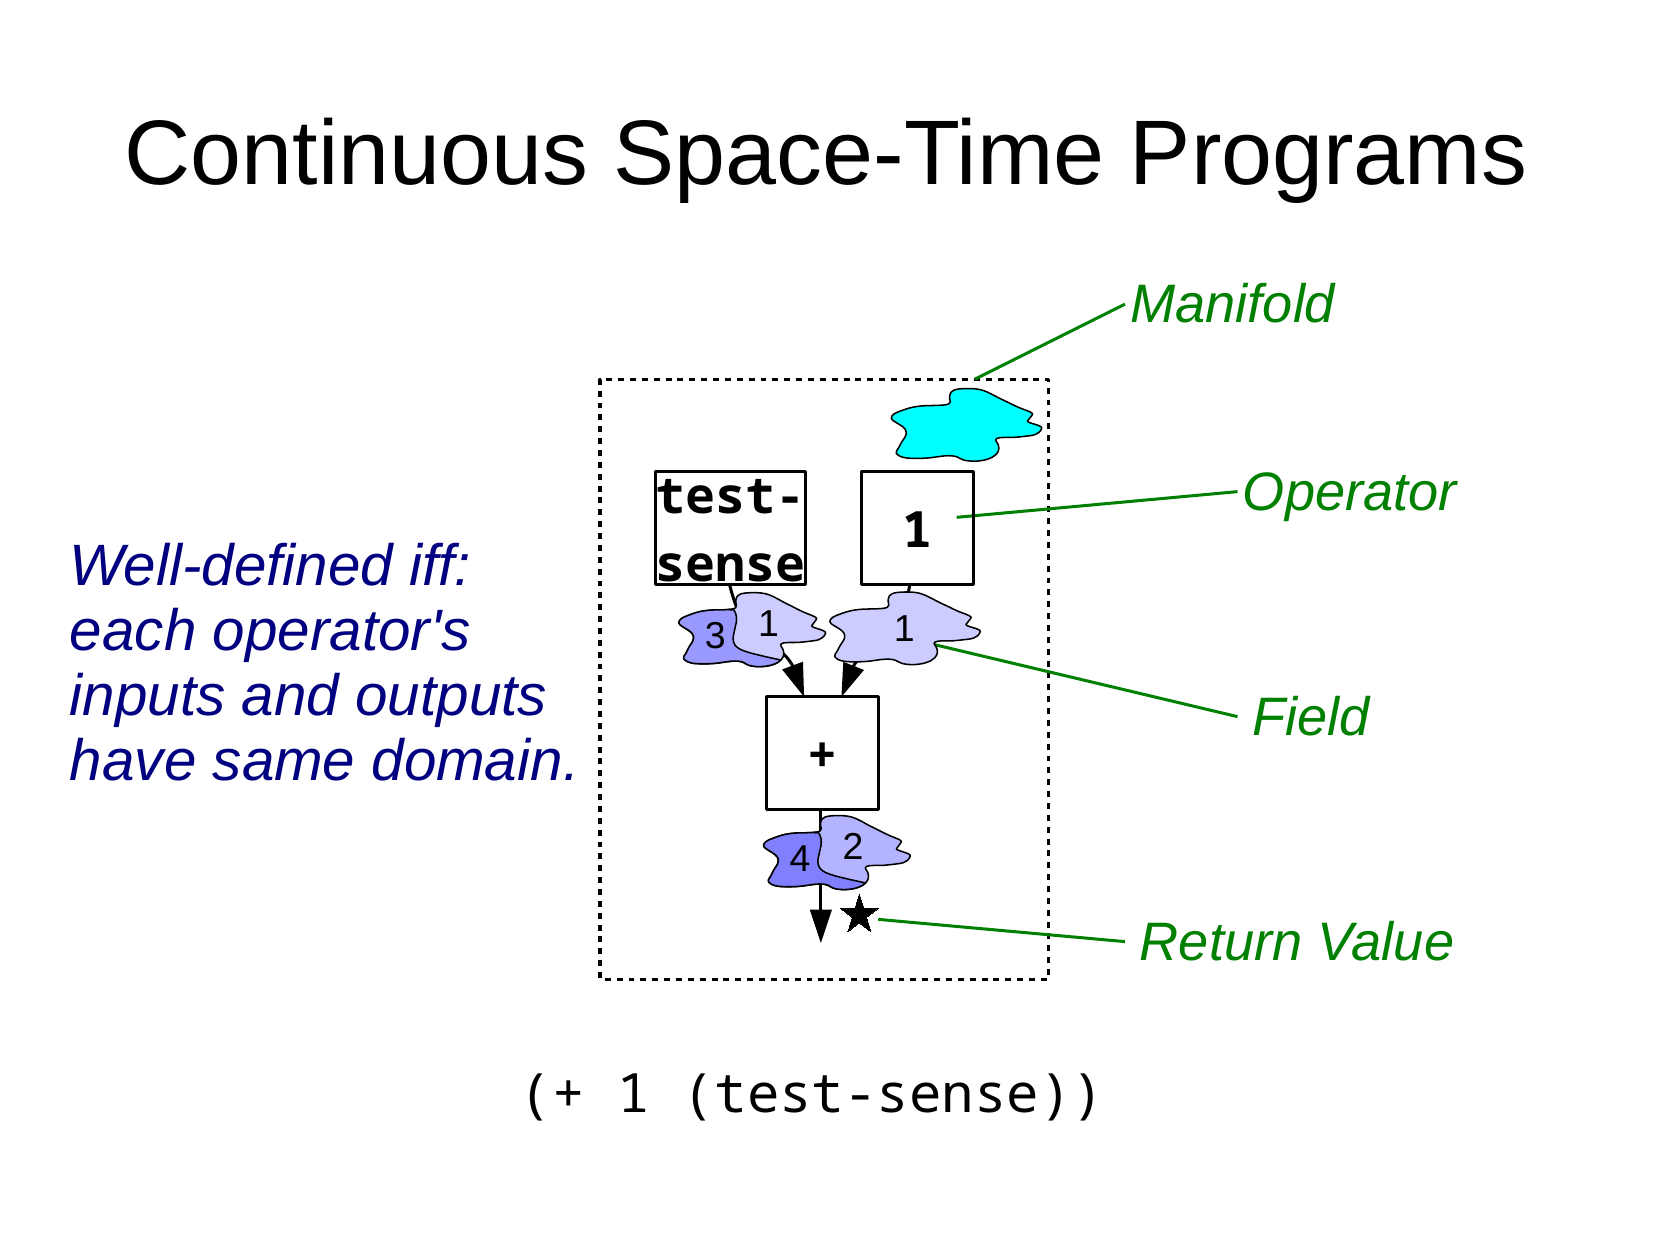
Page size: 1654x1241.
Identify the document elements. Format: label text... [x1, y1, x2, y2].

title Continuous Space-Time Programs [82, 49, 1571, 257]
text_box [891, 388, 1042, 462]
text_box [678, 614, 690, 632]
text_box 1 [827, 591, 981, 666]
text_box [735, 592, 784, 667]
text_box [840, 894, 879, 932]
text_box Manifold [1115, 266, 1351, 342]
text_box [683, 645, 690, 663]
text_box Field [1237, 678, 1385, 755]
text_box [763, 837, 774, 854]
text_box Well-defined iff: each operator's inputs and outputs have same domain. [55, 525, 618, 800]
text_box 3 [690, 606, 741, 664]
text_box [794, 607, 826, 643]
text_box Return Value [1125, 904, 1469, 980]
text_box 4 [774, 829, 826, 887]
text_box 1 [861, 471, 974, 585]
text_box test- sense [655, 471, 806, 585]
text_box [879, 830, 911, 866]
text_box Operator [1228, 453, 1472, 530]
text_box [820, 815, 869, 890]
text_box [768, 869, 774, 886]
text_box + [766, 696, 879, 810]
text_box 1 [743, 594, 794, 652]
text_box 2 [828, 817, 879, 875]
text_box (+ 1 (test-sense)) [519, 1054, 1134, 1109]
